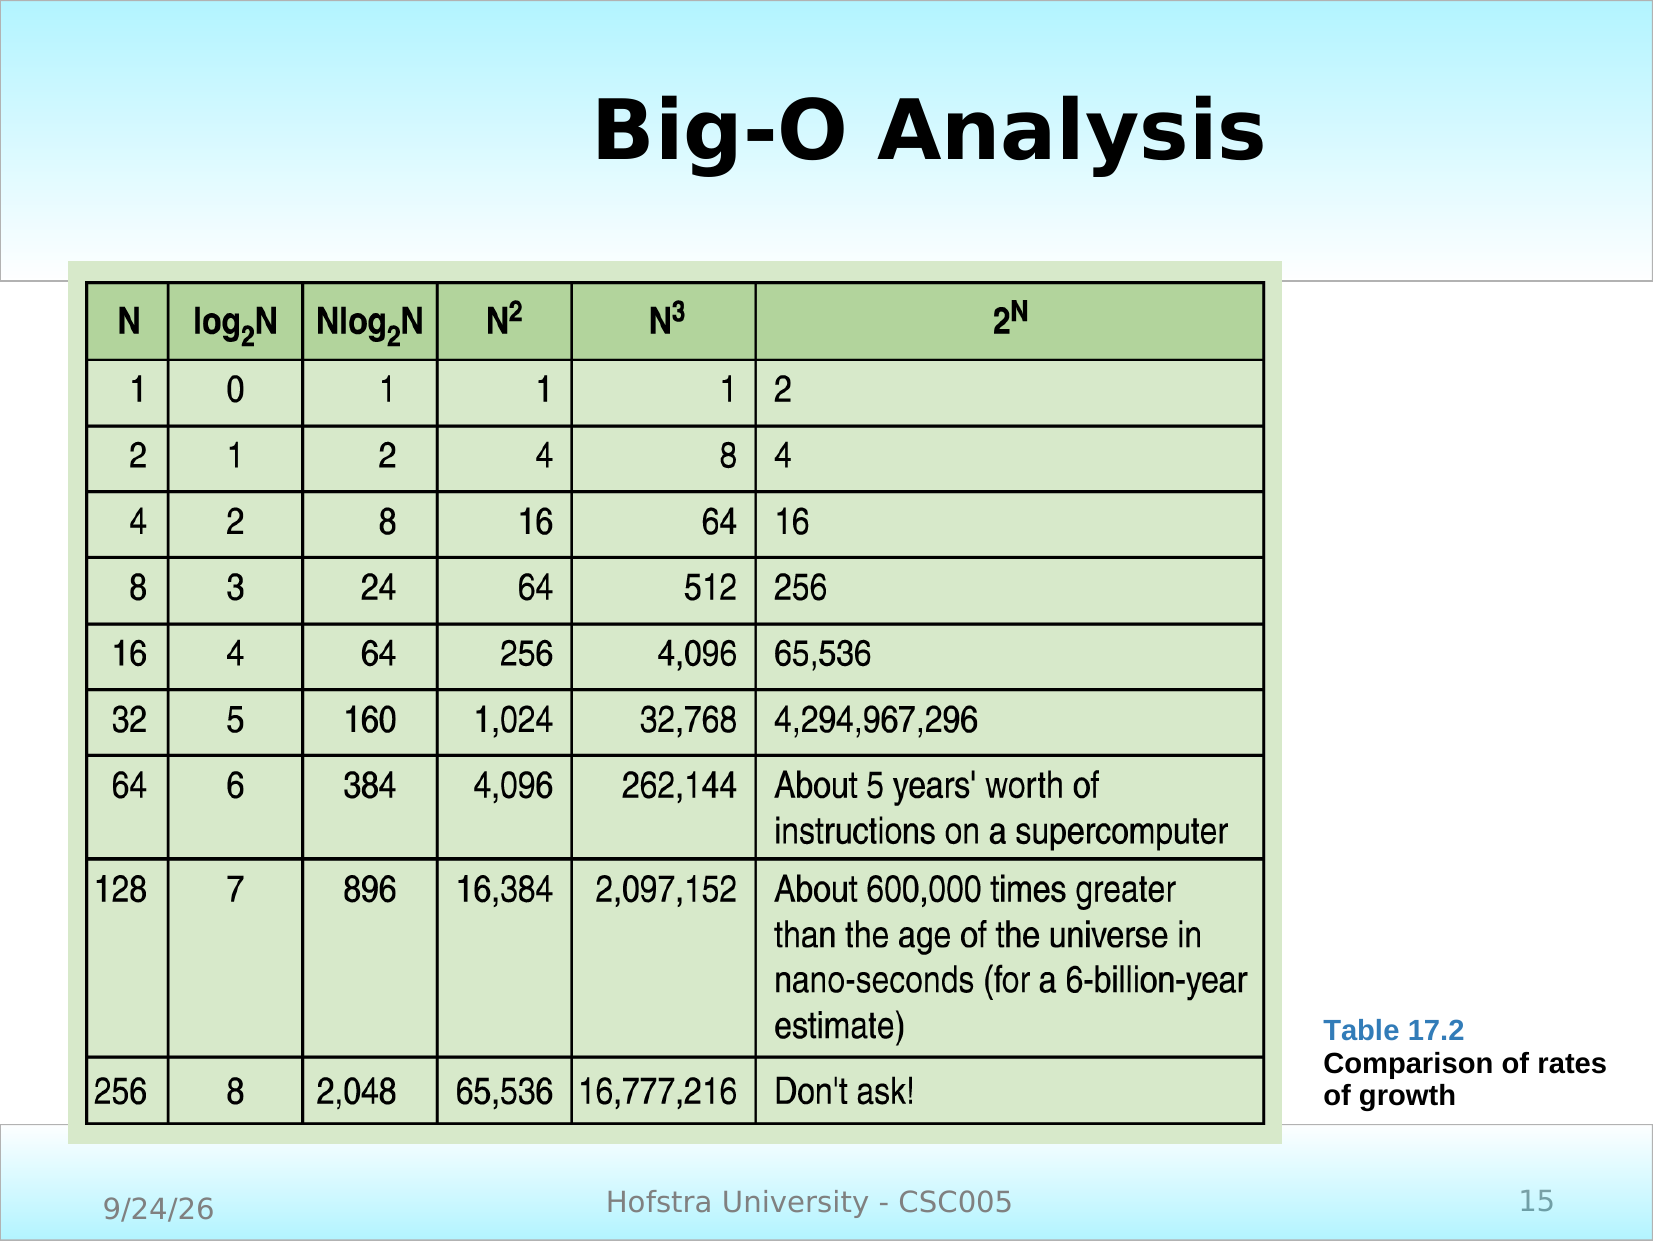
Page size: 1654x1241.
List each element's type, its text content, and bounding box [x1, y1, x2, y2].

picture [68, 261, 1282, 1144]
title Big-O Analysis [247, 27, 1612, 235]
text_box Table 17.2 Comparison of rates of growth [1308, 1006, 1640, 1120]
